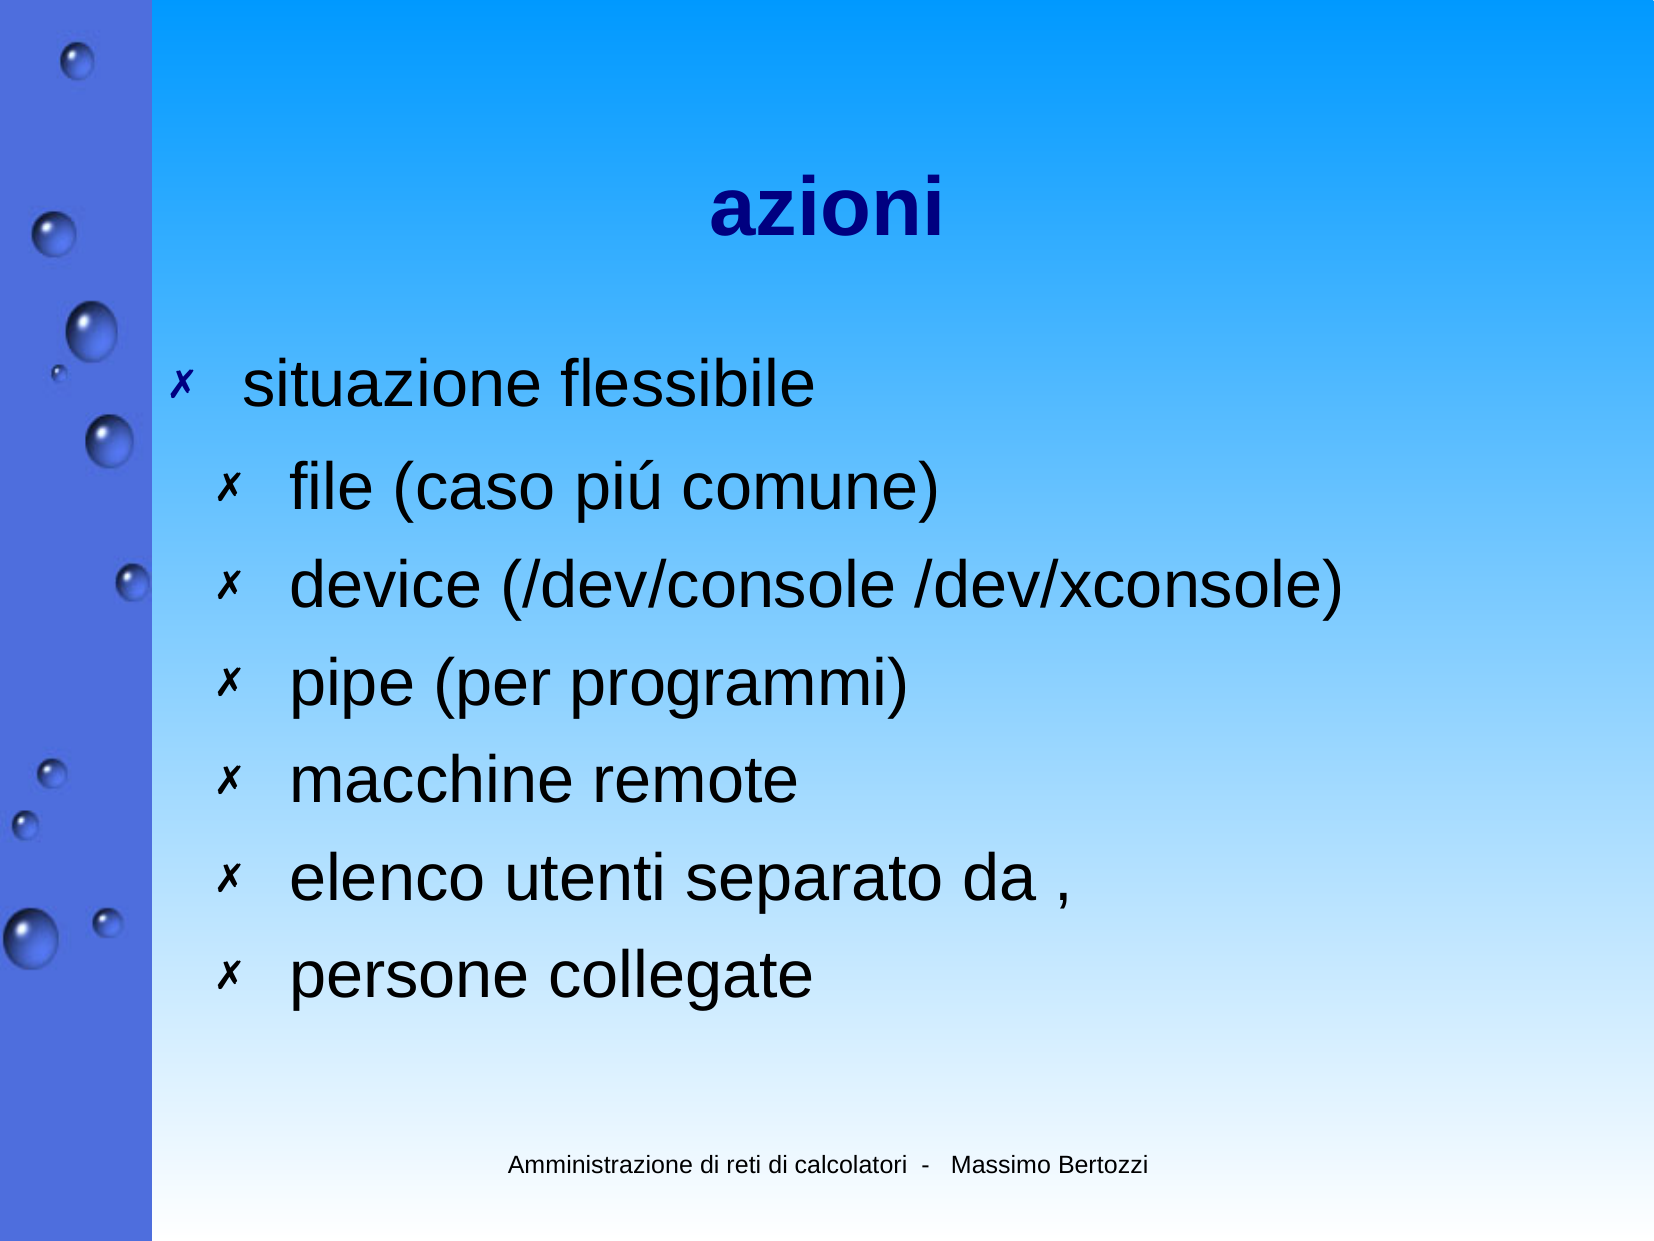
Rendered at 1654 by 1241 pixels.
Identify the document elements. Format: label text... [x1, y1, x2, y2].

title azioni [121, 102, 1534, 311]
list situazione flessibile file (caso piú comune) device (/dev/console /dev/xconsole) pipe (per programmi) macchine remote elenco utenti separato da , persone collegate [159, 346, 1572, 1128]
picture [0, 0, 152, 1241]
